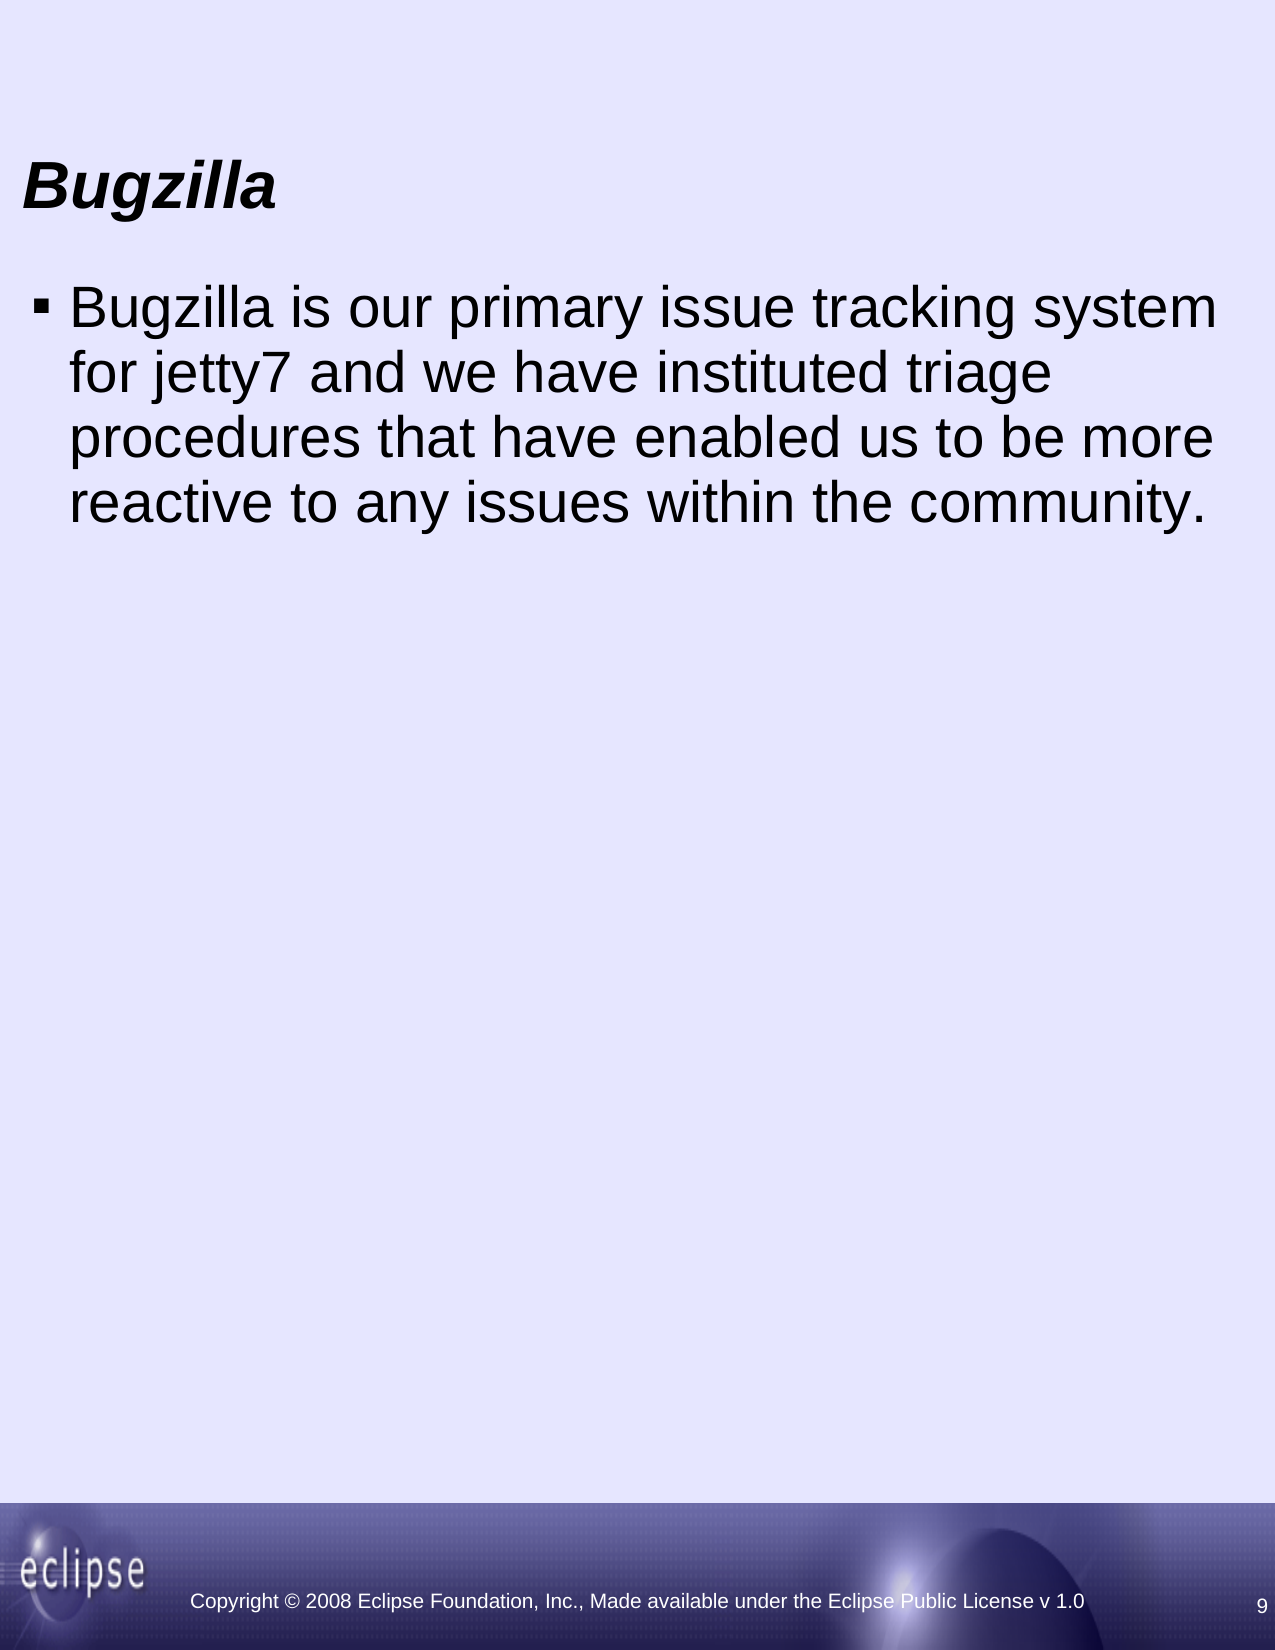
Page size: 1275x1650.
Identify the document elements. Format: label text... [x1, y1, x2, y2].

list Bugzilla is our primary issue tracking system for jetty7 and we have instituted triage procedures that have enabled us to be more reactive to any issues within the community. [31, 274, 1244, 1497]
picture [0, 1503, 1275, 1650]
title Bugzilla [22, 123, 1253, 252]
